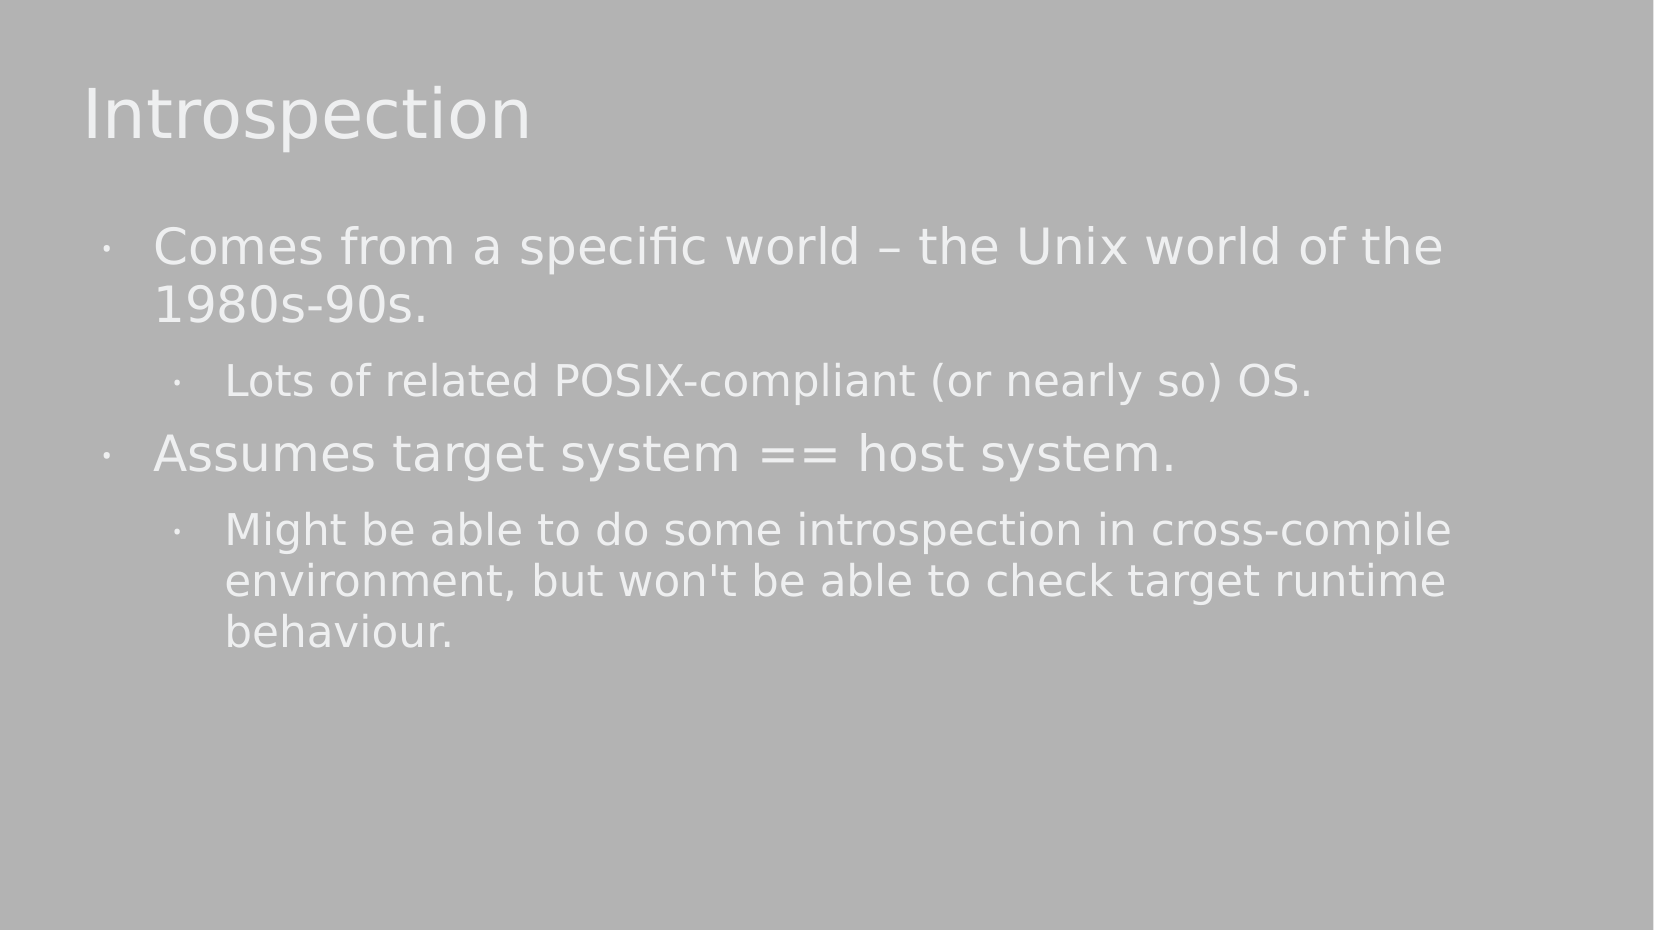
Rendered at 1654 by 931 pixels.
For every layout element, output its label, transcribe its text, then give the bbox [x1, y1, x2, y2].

title Introspection [82, 37, 1571, 193]
list Comes from a specific world – the Unix world of the 1980s-90s. Lots of related POSIX-compliant (or nearly so) OS. Assumes target system == host system. Might be able to do some introspection in cross-compile environment, but won't be able to check target runtime behaviour. [82, 217, 1571, 758]
